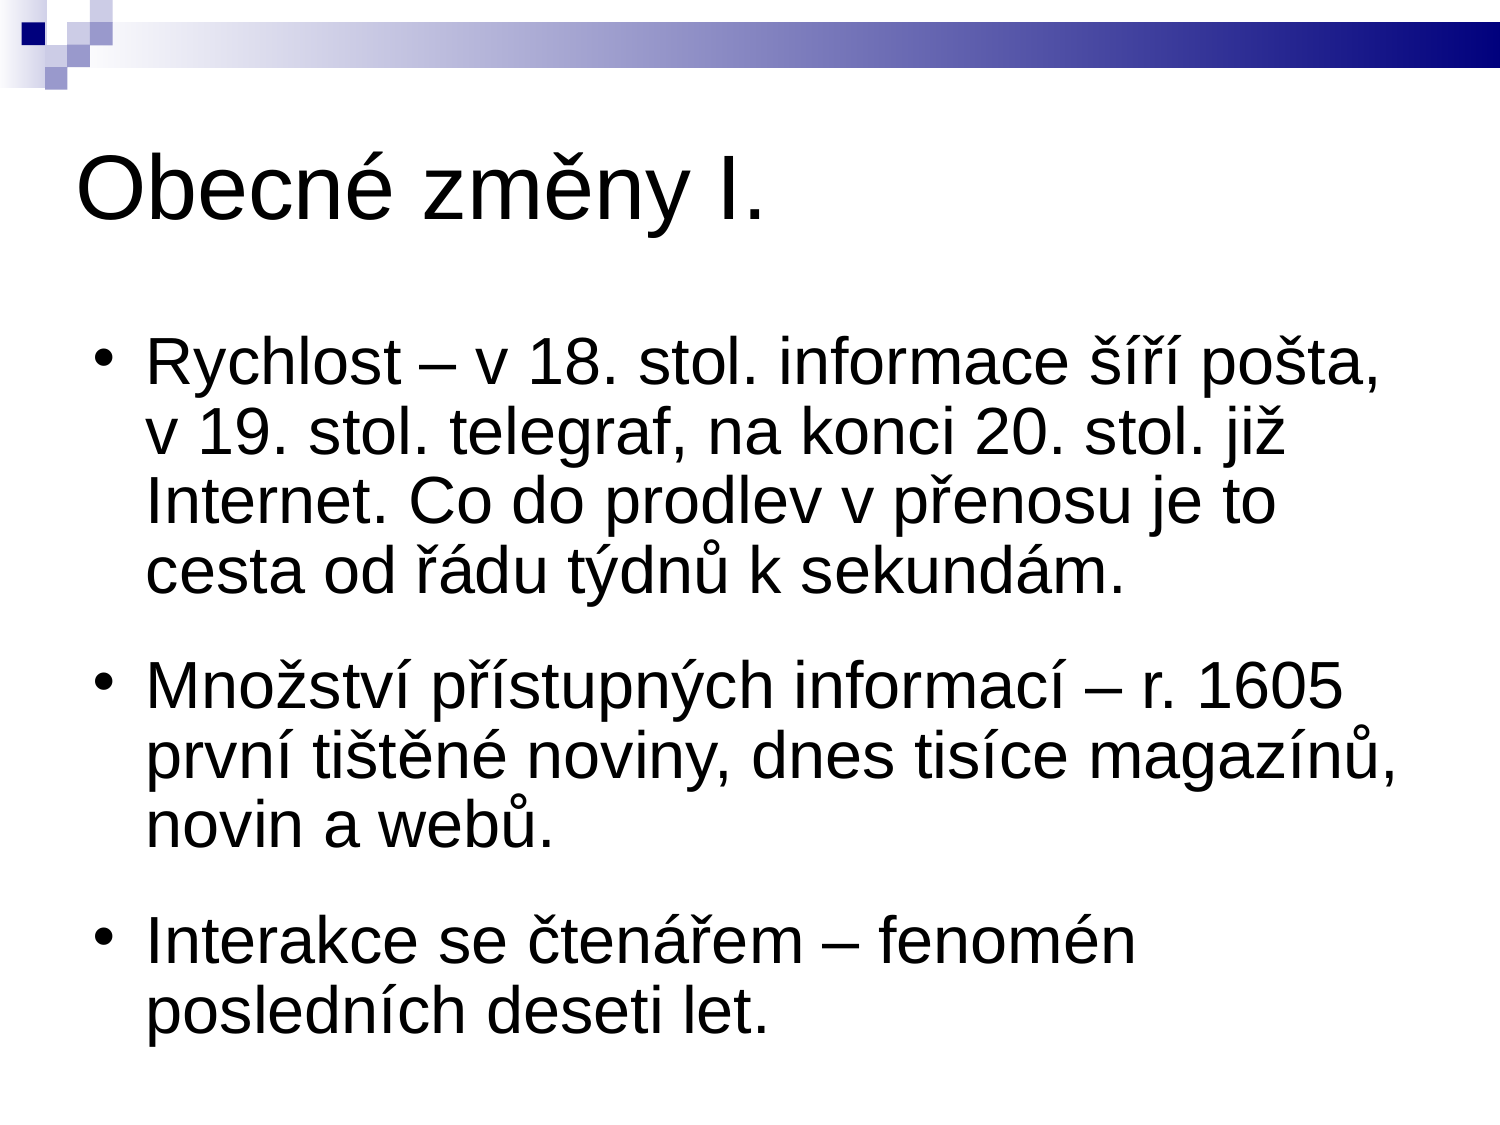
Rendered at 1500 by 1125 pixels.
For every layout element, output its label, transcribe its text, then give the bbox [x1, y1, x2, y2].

title Obecné změny I. [75, 75, 1426, 301]
list Rychlost – v 18. stol. informace šíří pošta, v 19. stol. telegraf, na konci 20. stol. již Internet. Co do prodlev v přenosu je to cesta od řádu týdnů k sekundám. Množství přístupných informací – r. 1605 první tištěné noviny, dnes tisíce magazínů, novin a webů. Interakce se čtenářem – fenomén posledních deseti let. [75, 324, 1426, 1091]
